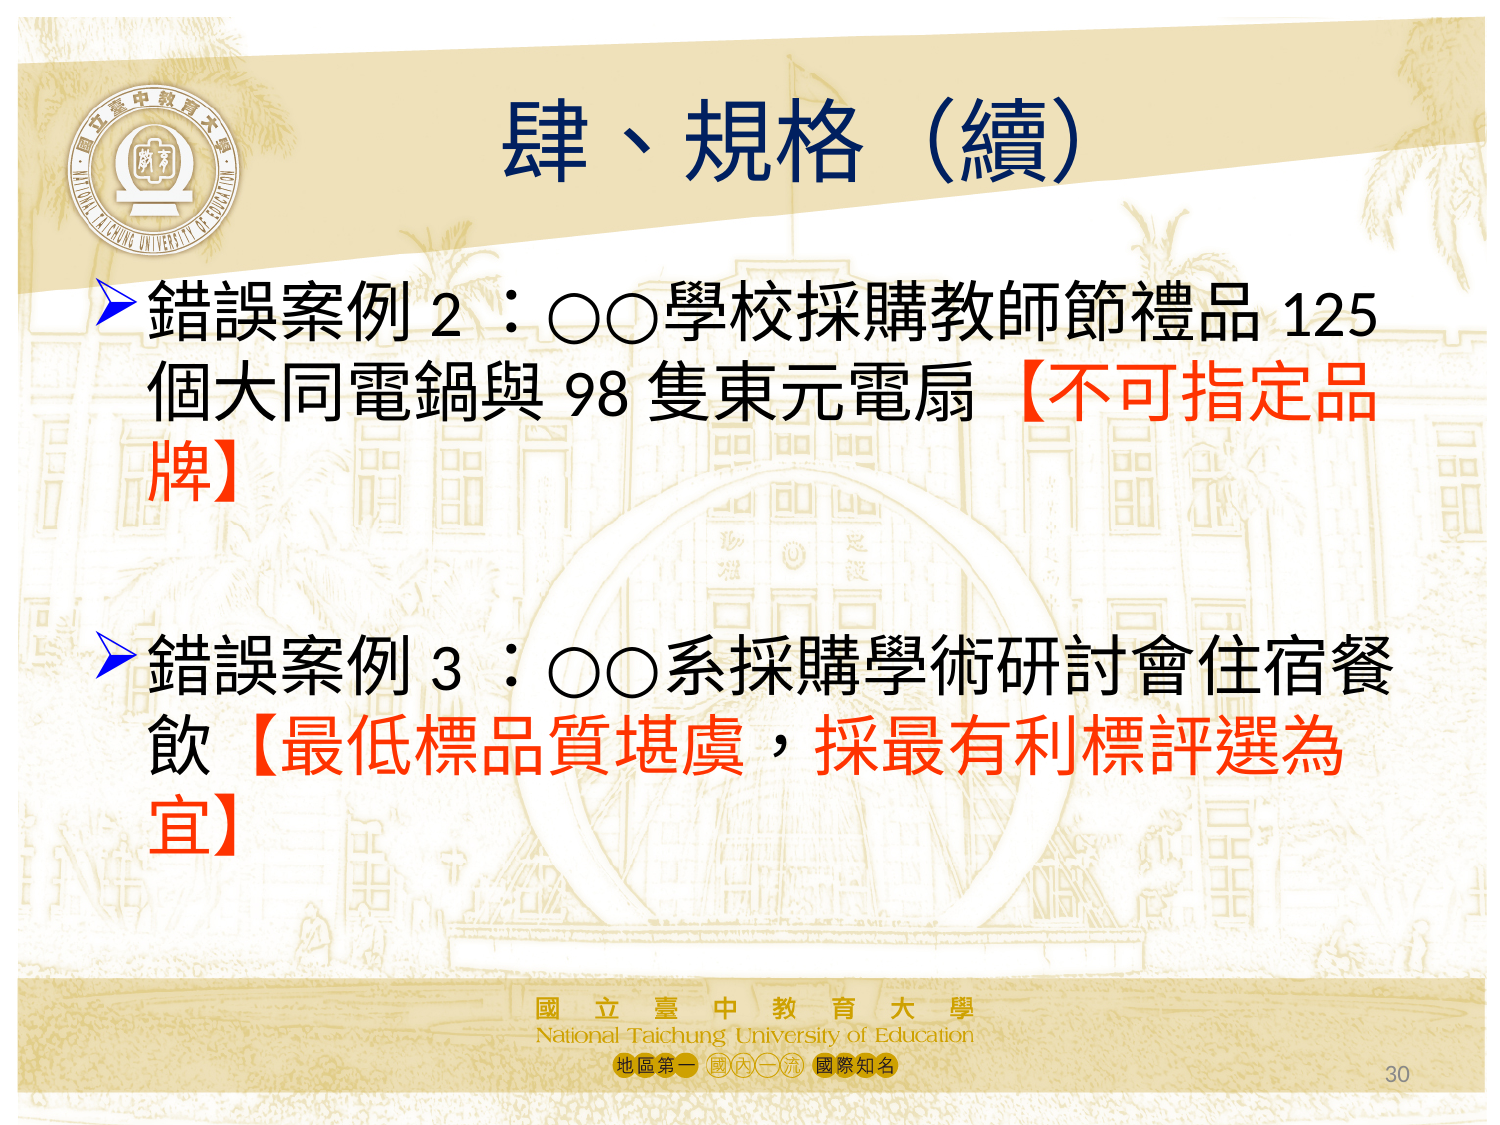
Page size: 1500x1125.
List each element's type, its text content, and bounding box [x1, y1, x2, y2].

title 肆、規格（續） [336, 45, 1306, 233]
text_box <編號> [1074, 1042, 1426, 1103]
picture [0, 0, 1500, 1125]
list 錯誤案例2：○○學校採購教師節禮品125個大同電鍋與98隻東元電扇【不可指定品牌】 錯誤案例3：○○系採購學術研討會住宿餐飲【最低標品質堪虞，採最有利標評選為宜】 [75, 262, 1426, 1005]
